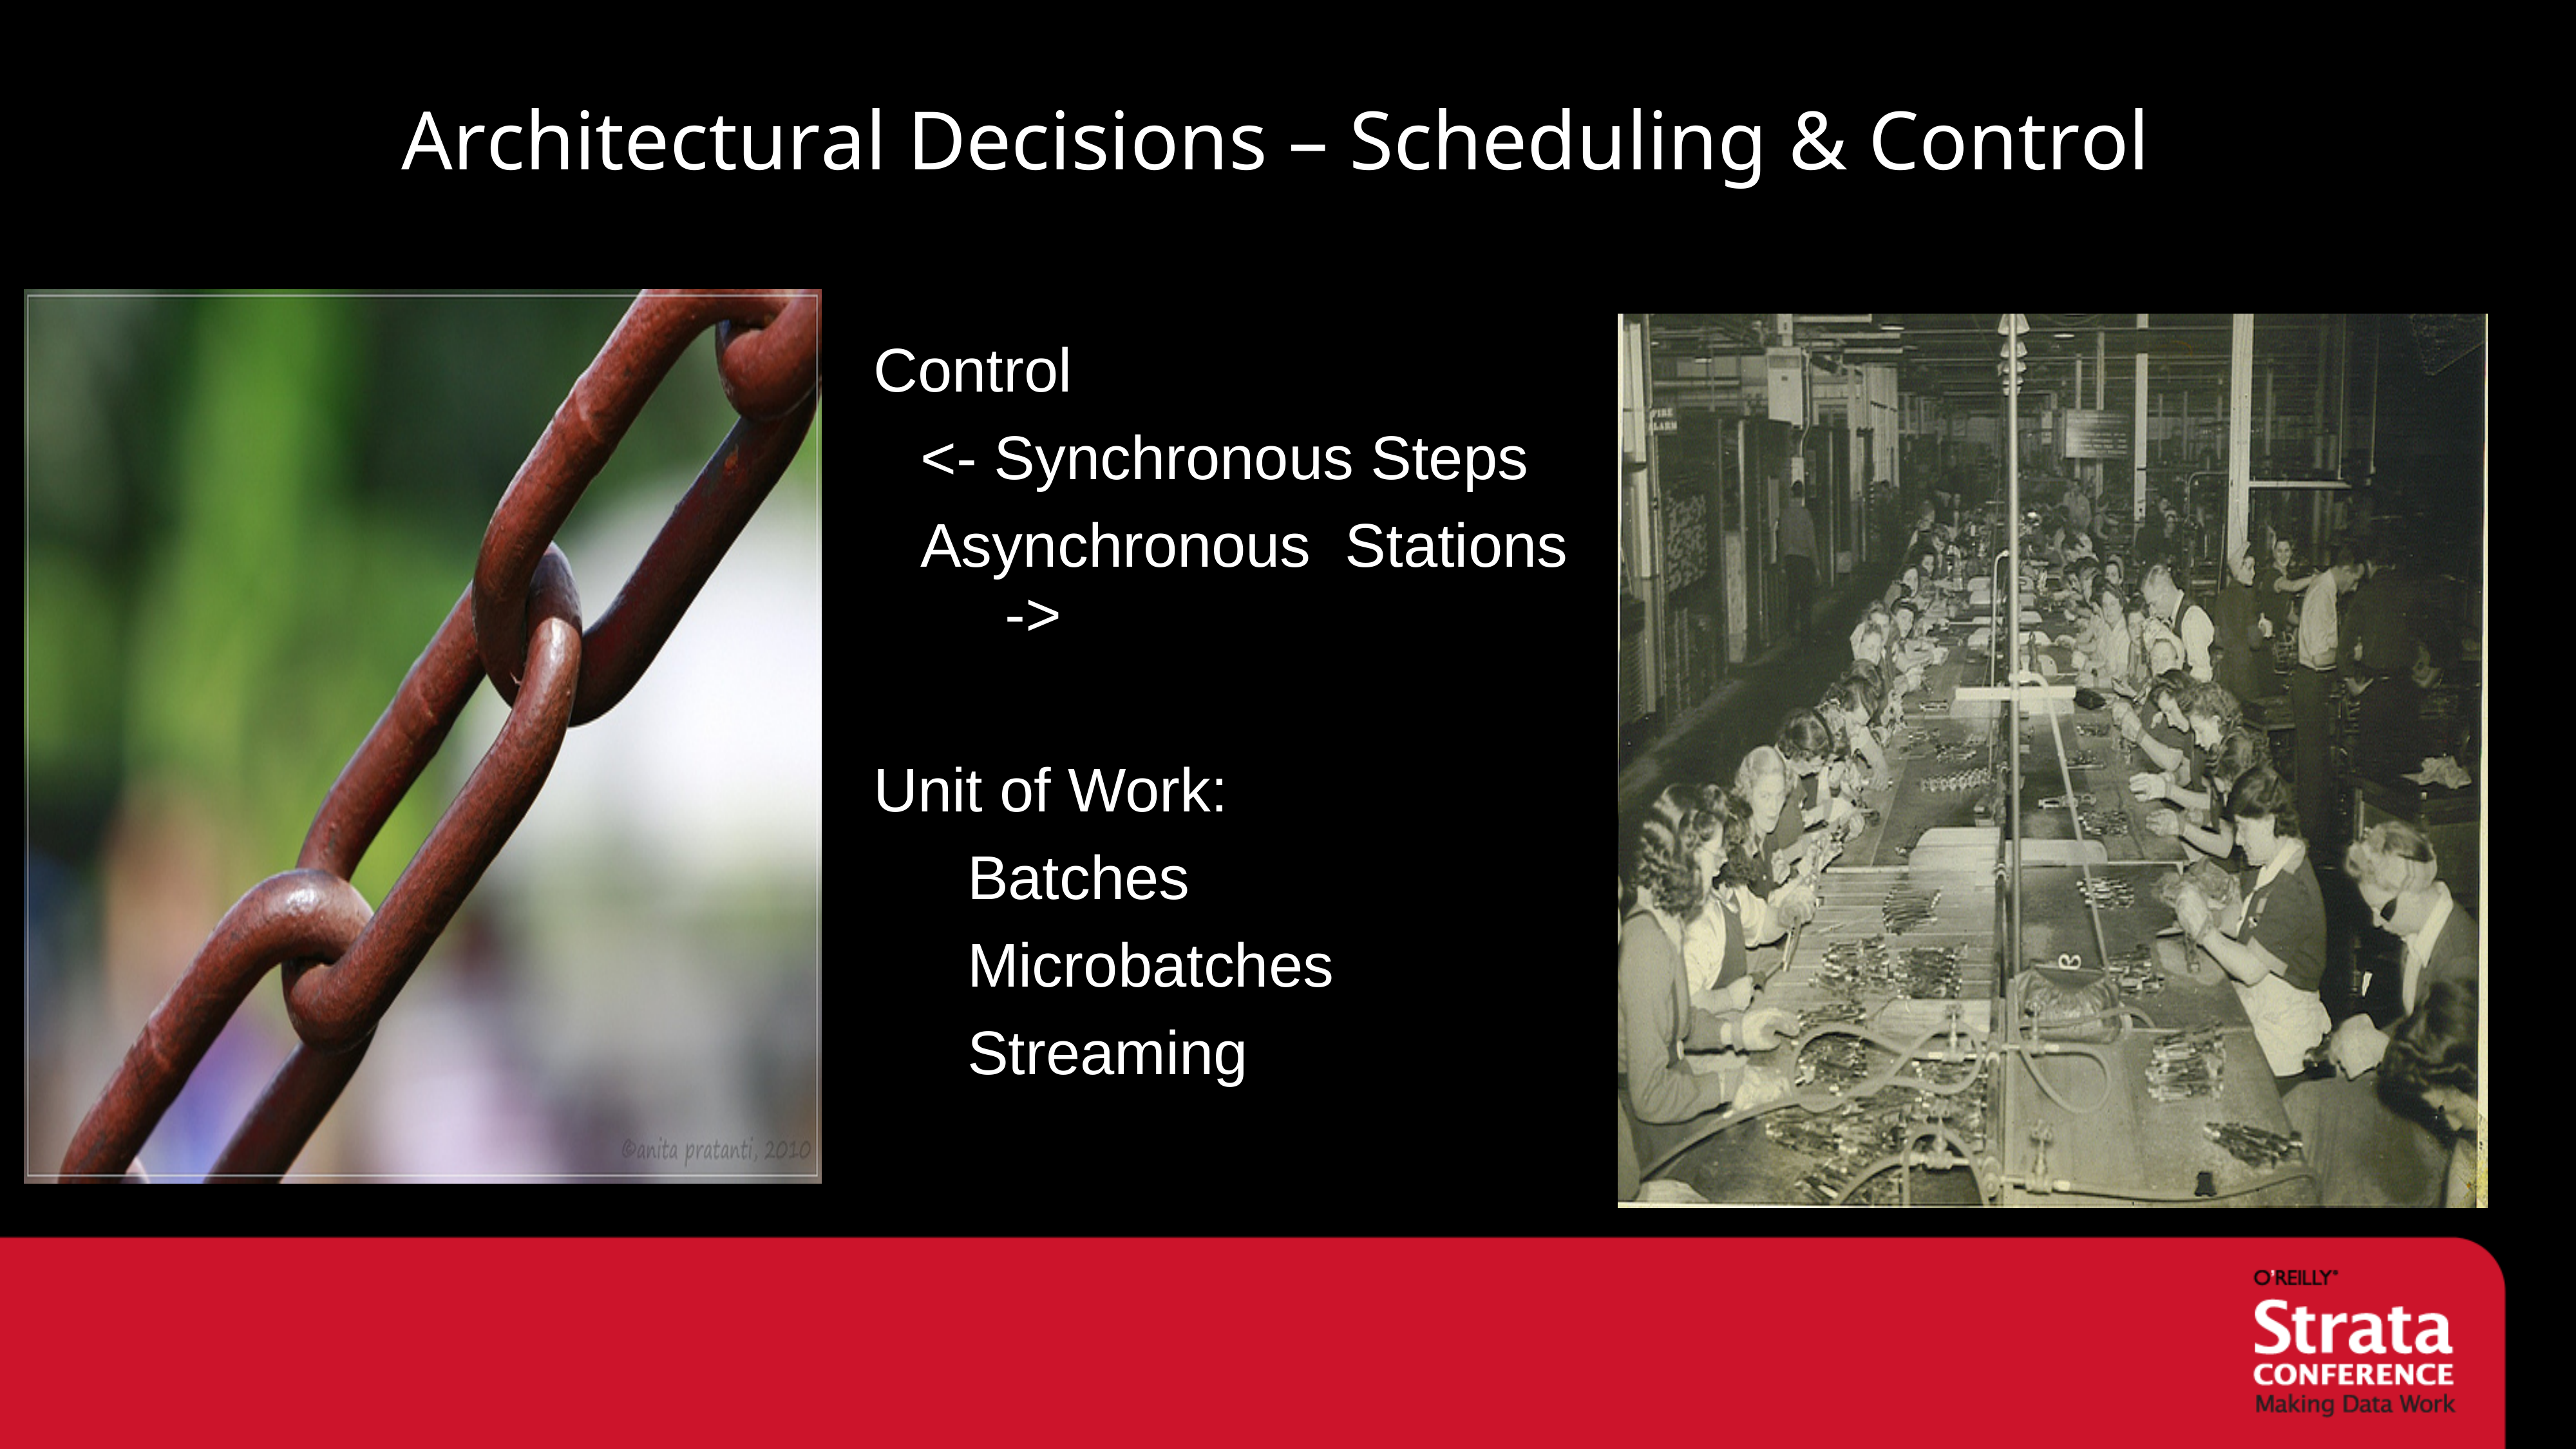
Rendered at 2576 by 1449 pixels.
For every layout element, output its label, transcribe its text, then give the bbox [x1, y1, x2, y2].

list Control <- Synchronous Steps Asynchronous Stations -> Unit of Work: Batches Microbatches Streaming [1208, 269, 1592, 1252]
picture [0, 0, 2576, 1449]
text_box Architectural Decisions – Scheduling & Control [261, 79, 2291, 269]
picture [24, 289, 822, 1184]
title [98, 0, 2469, 193]
text_box [3, 265, 1208, 1255]
